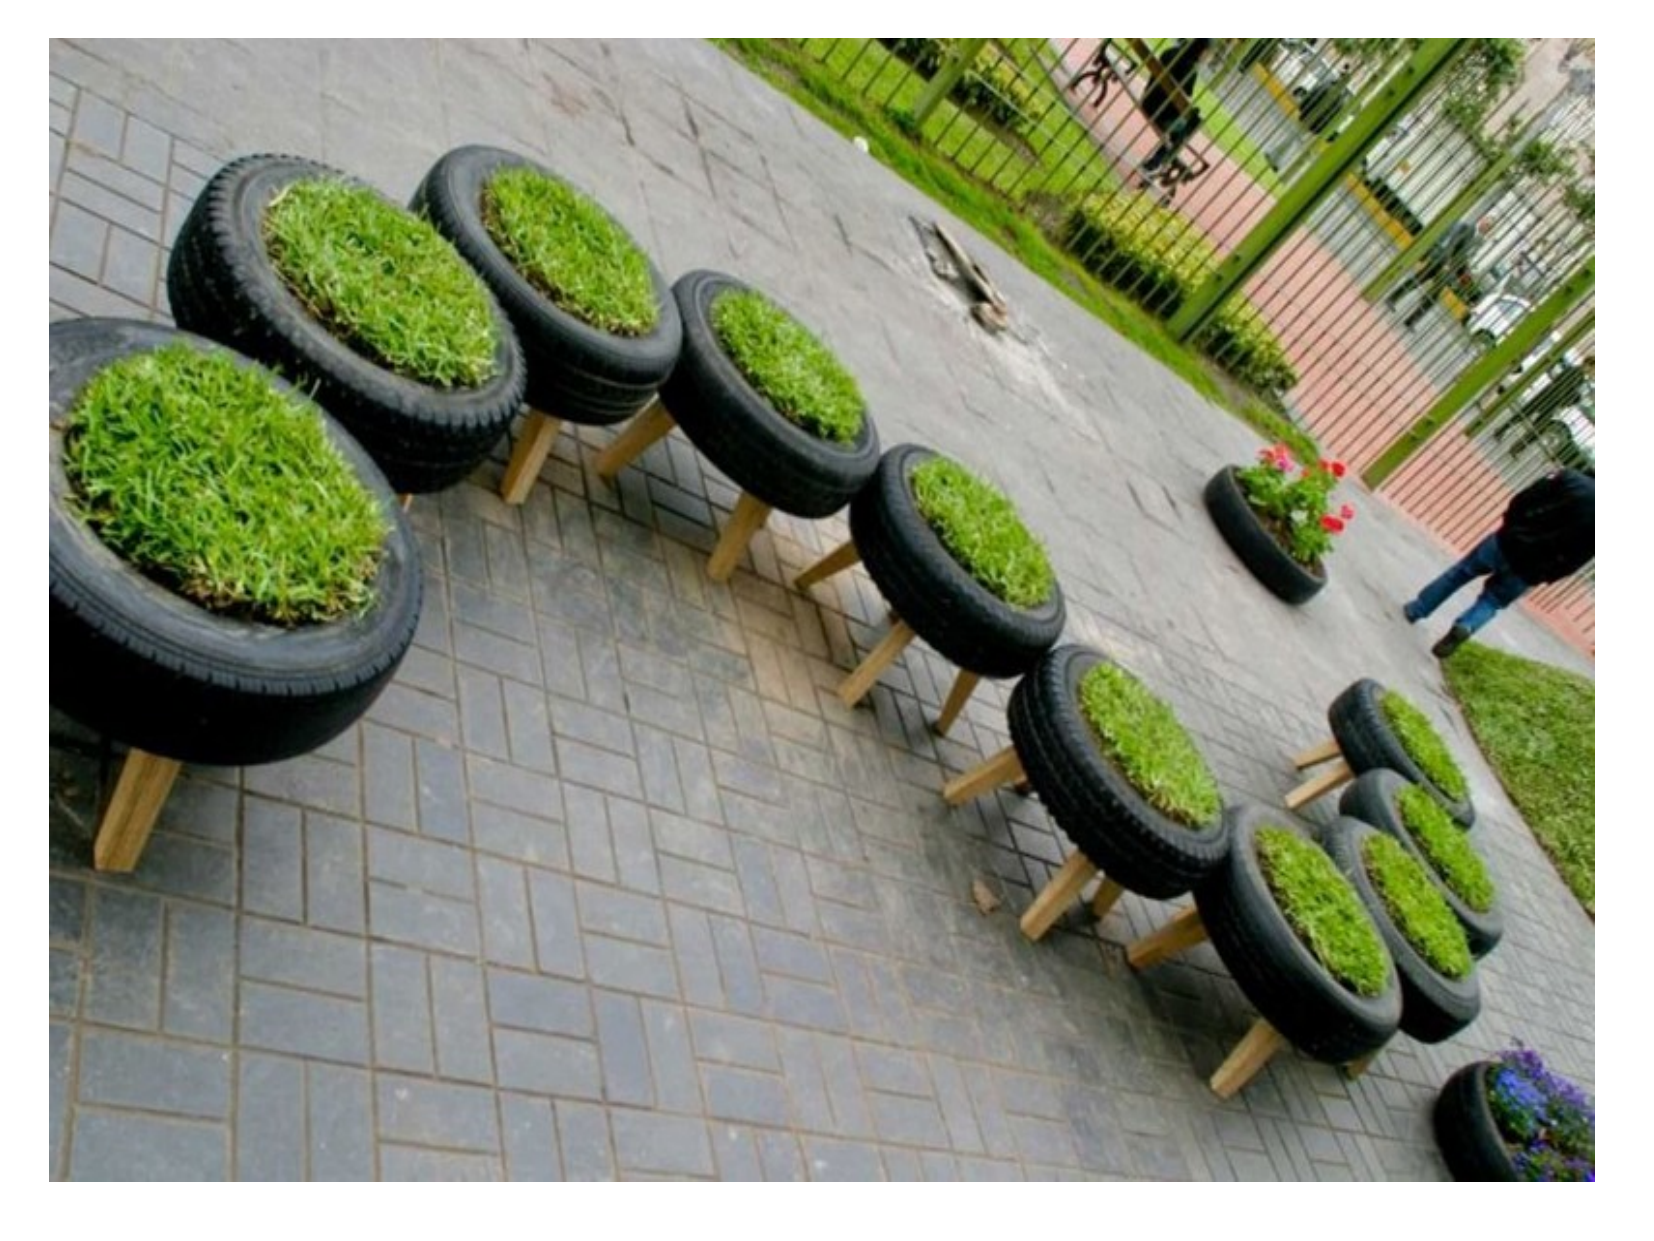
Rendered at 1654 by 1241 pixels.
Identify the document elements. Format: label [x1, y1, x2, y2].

picture [49, 38, 1595, 1182]
